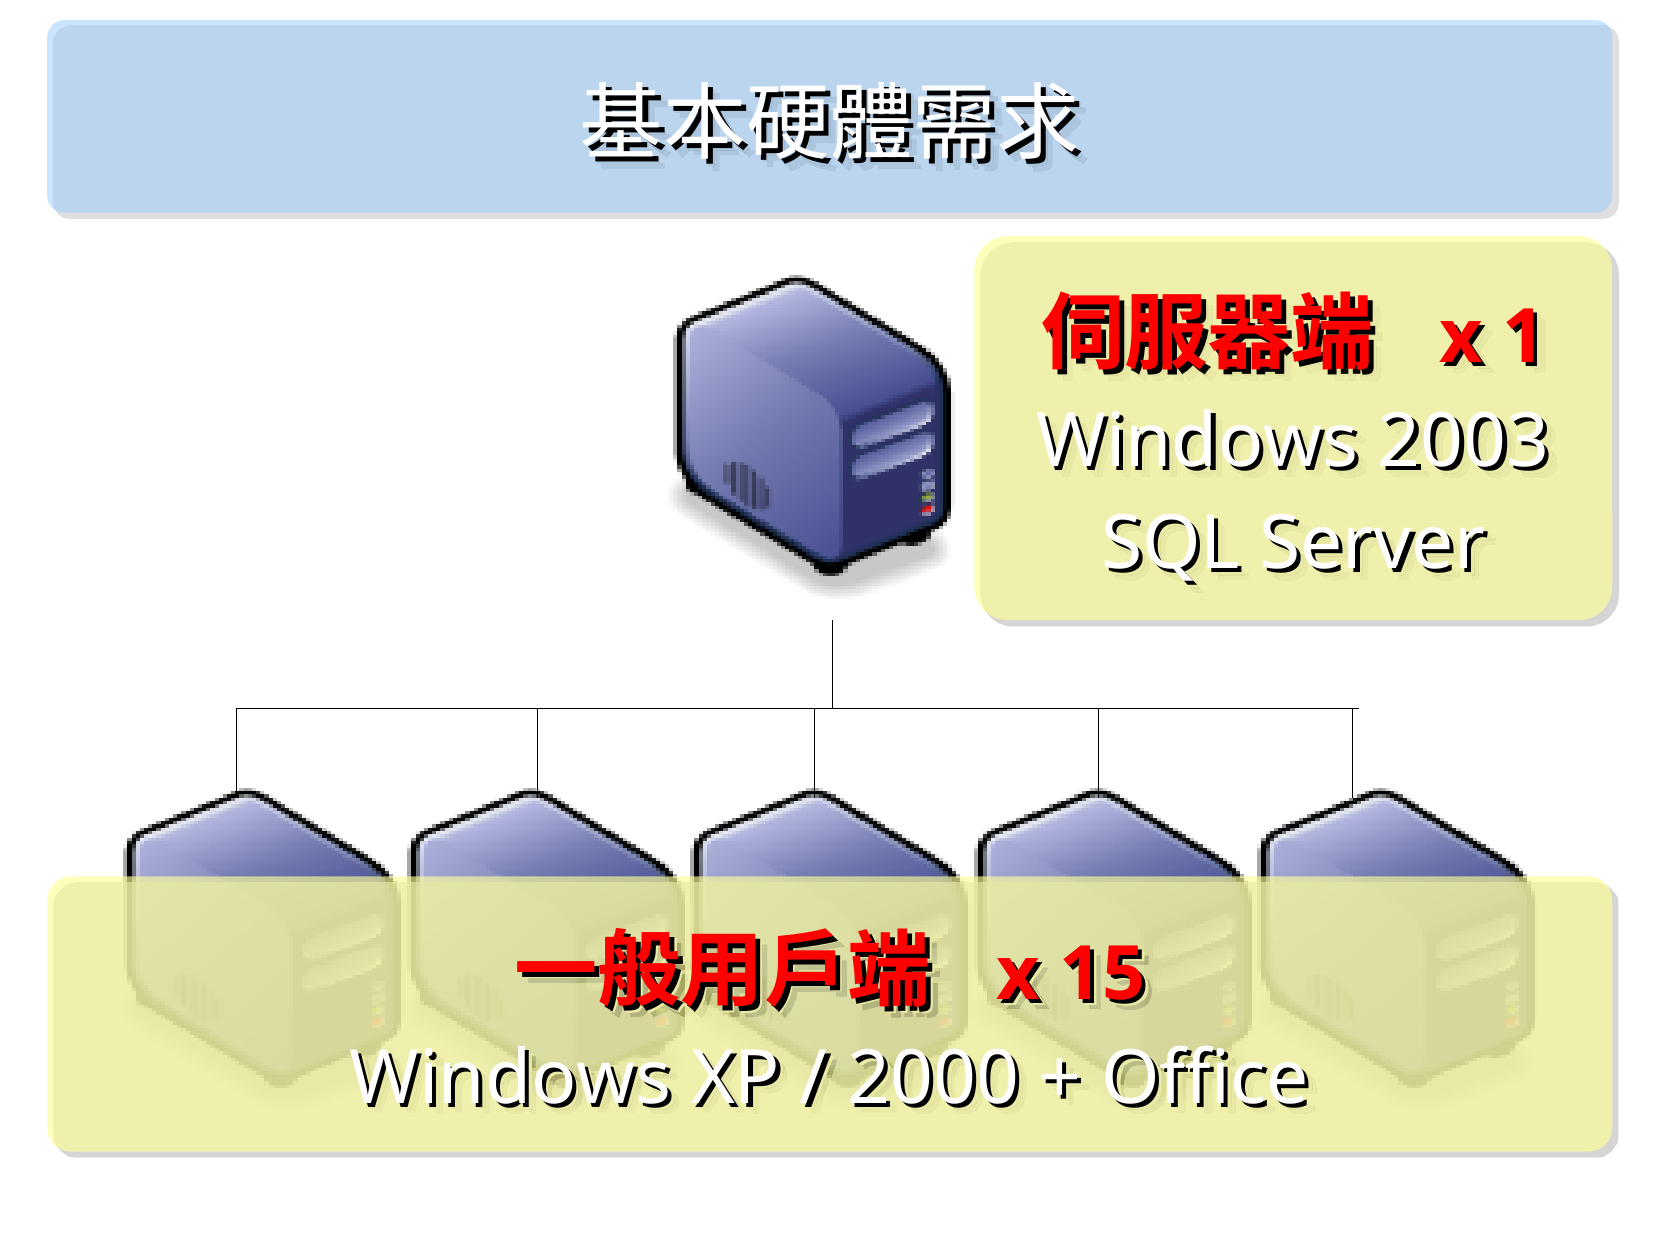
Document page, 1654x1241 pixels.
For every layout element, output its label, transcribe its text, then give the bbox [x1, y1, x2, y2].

text_box 基本硬體需求 [47, 20, 1613, 213]
text_box 伺服器端 x 1 Windows 2003 SQL Server [974, 236, 1613, 621]
picture [103, 778, 1569, 876]
text_box 一般用戶端 x 15 Windows XP / 2000 + Office [47, 876, 1613, 1152]
picture [653, 265, 985, 640]
